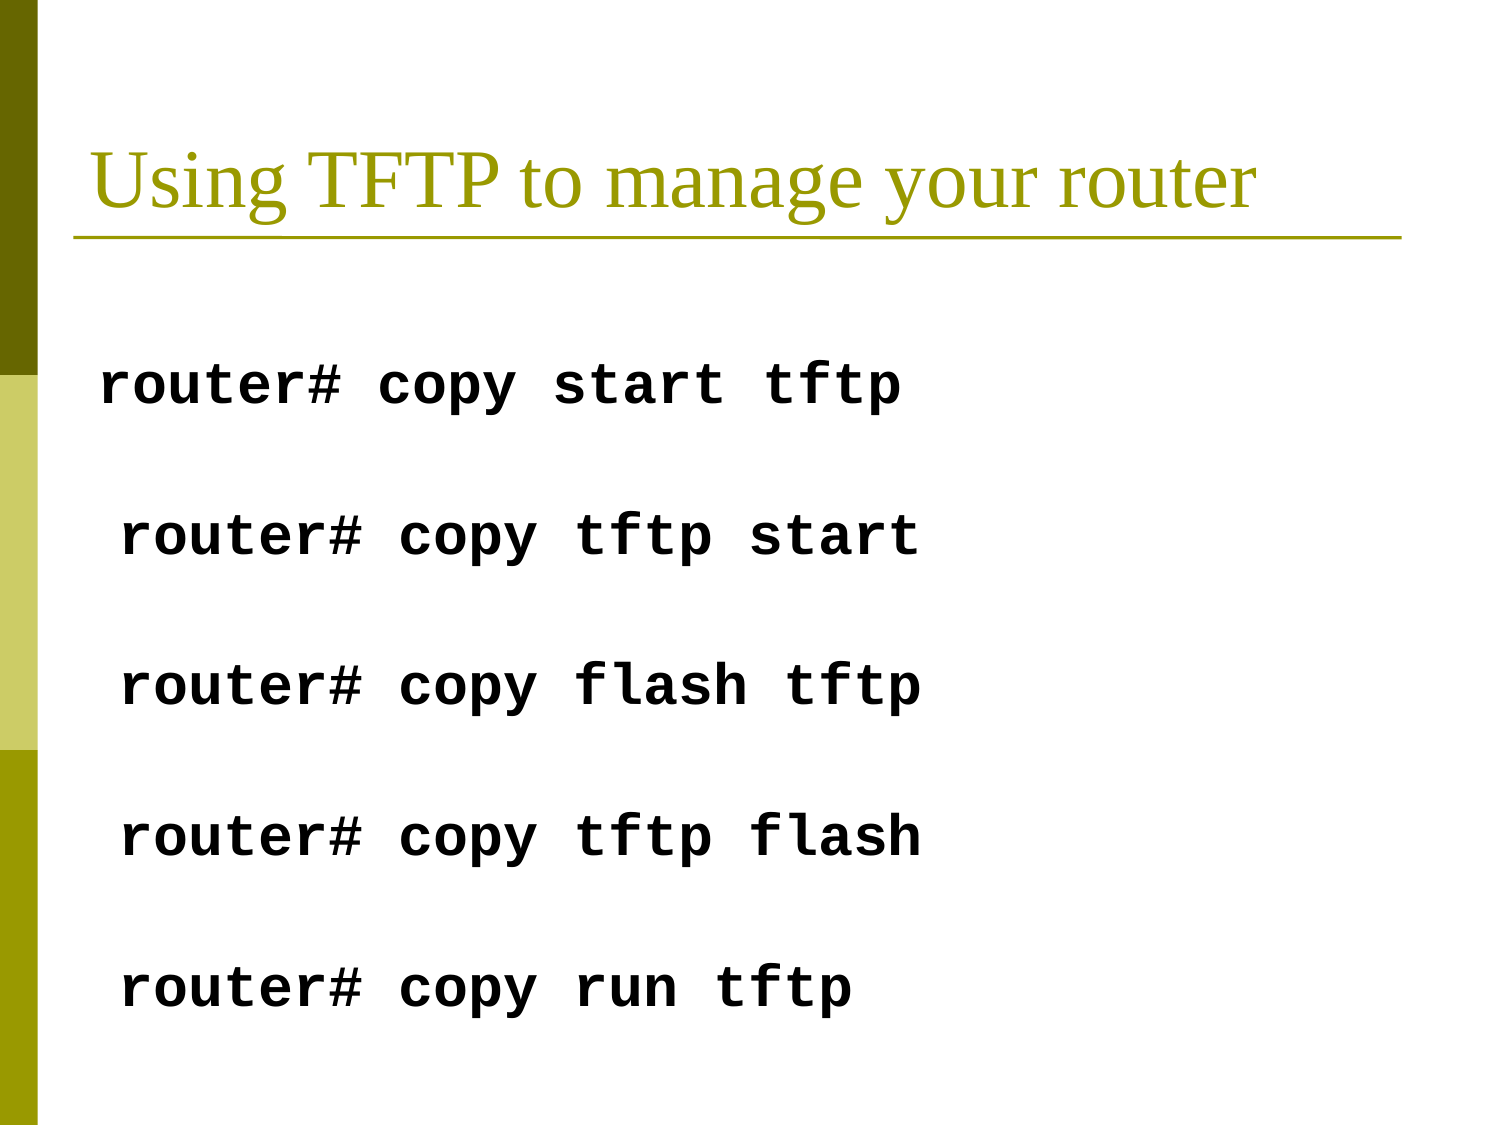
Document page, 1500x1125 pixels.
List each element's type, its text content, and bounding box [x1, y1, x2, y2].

text_box [0, 0, 38, 1125]
list router# copy start tftp router# copy tftp start router# copy flash tftp router# copy tftp flash router# copy run tftp [75, 262, 1426, 1125]
title Using TFTP to manage your router [75, 0, 1426, 233]
